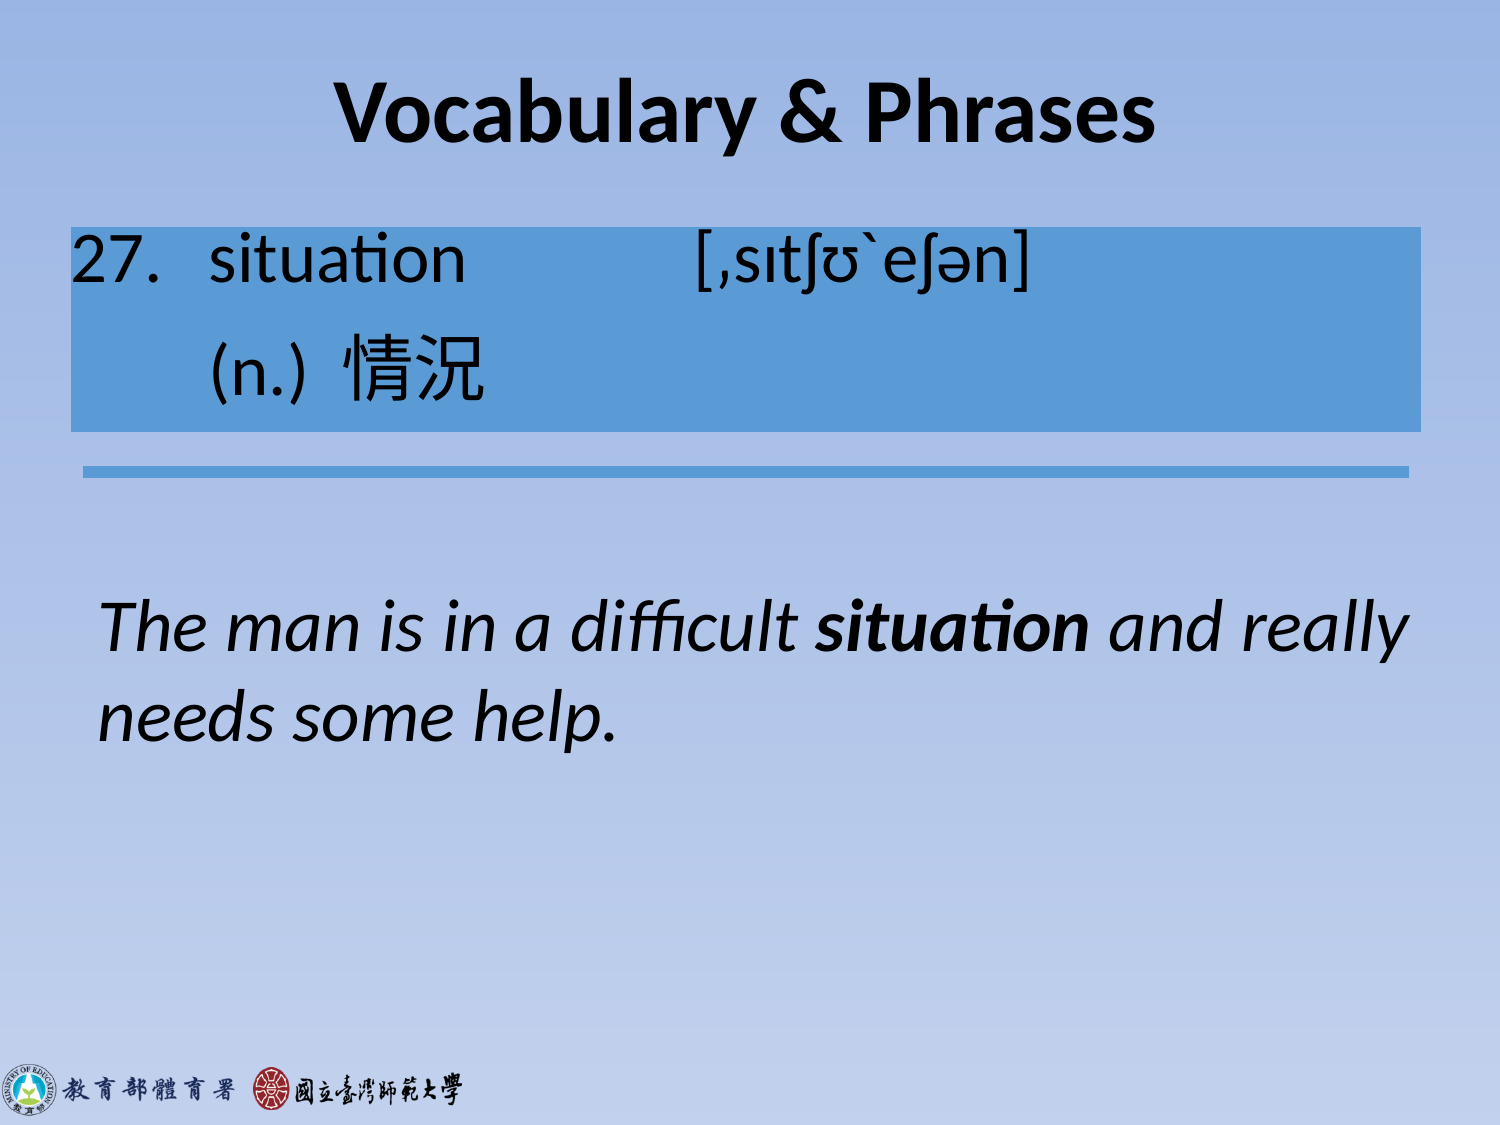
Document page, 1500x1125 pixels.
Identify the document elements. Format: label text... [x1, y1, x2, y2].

text_box [83, 466, 1409, 478]
table_header 27. [71, 227, 209, 311]
table_cell (n.) 情況 [209, 311, 1421, 432]
table_header situation [209, 227, 693, 311]
table_cell [71, 311, 209, 432]
title Vocabulary & Phrases [70, 11, 1421, 200]
table_header [͵sɪtʃʊˋeʃən] [693, 227, 1421, 311]
text_box The man is in a difficult situation and really needs some help. [82, 568, 1433, 766]
